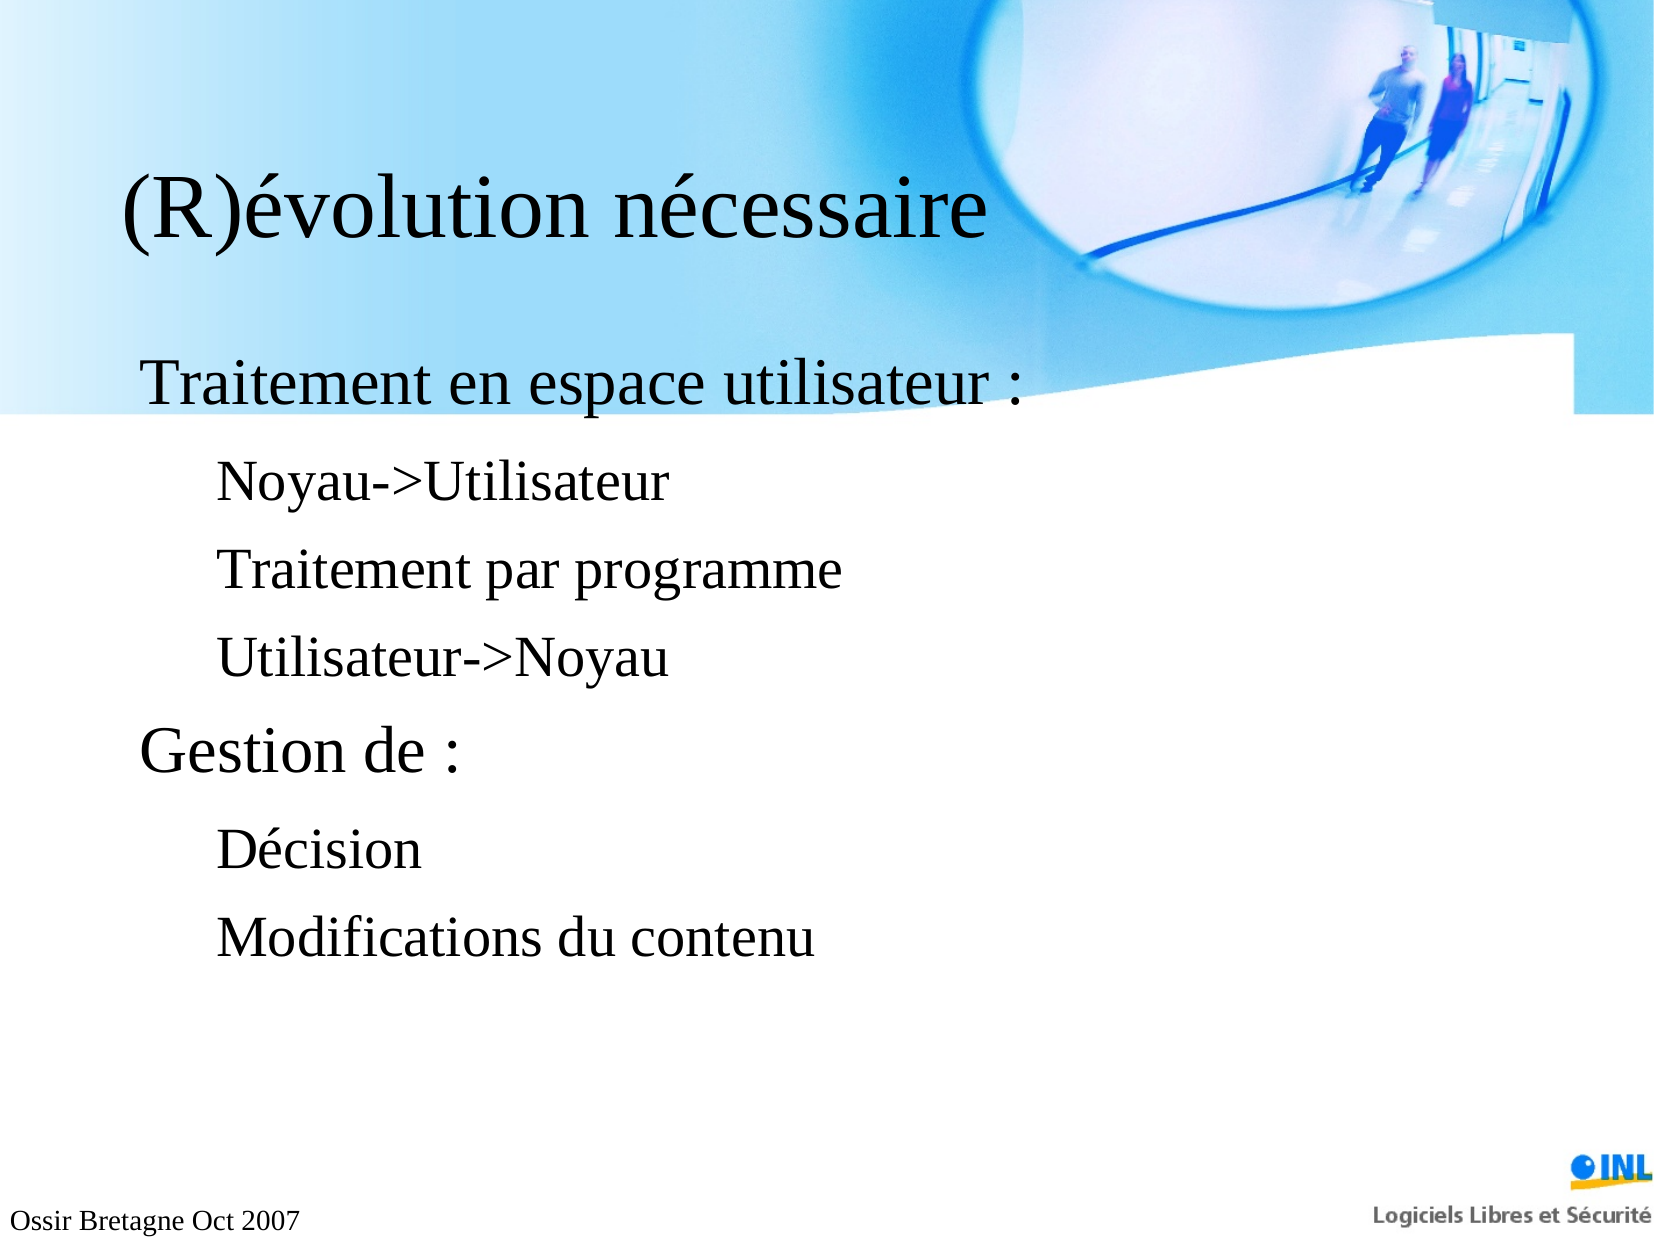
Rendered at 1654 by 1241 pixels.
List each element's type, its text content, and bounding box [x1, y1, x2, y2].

list Traitement en espace utilisateur : Noyau->Utilisateur Traitement par programme Utilisateur->Noyau Gestion de : Décision Modifications du contenu [121, 344, 1534, 1127]
picture [0, 0, 1654, 1241]
title (R)évolution nécessaire [121, 102, 1534, 311]
